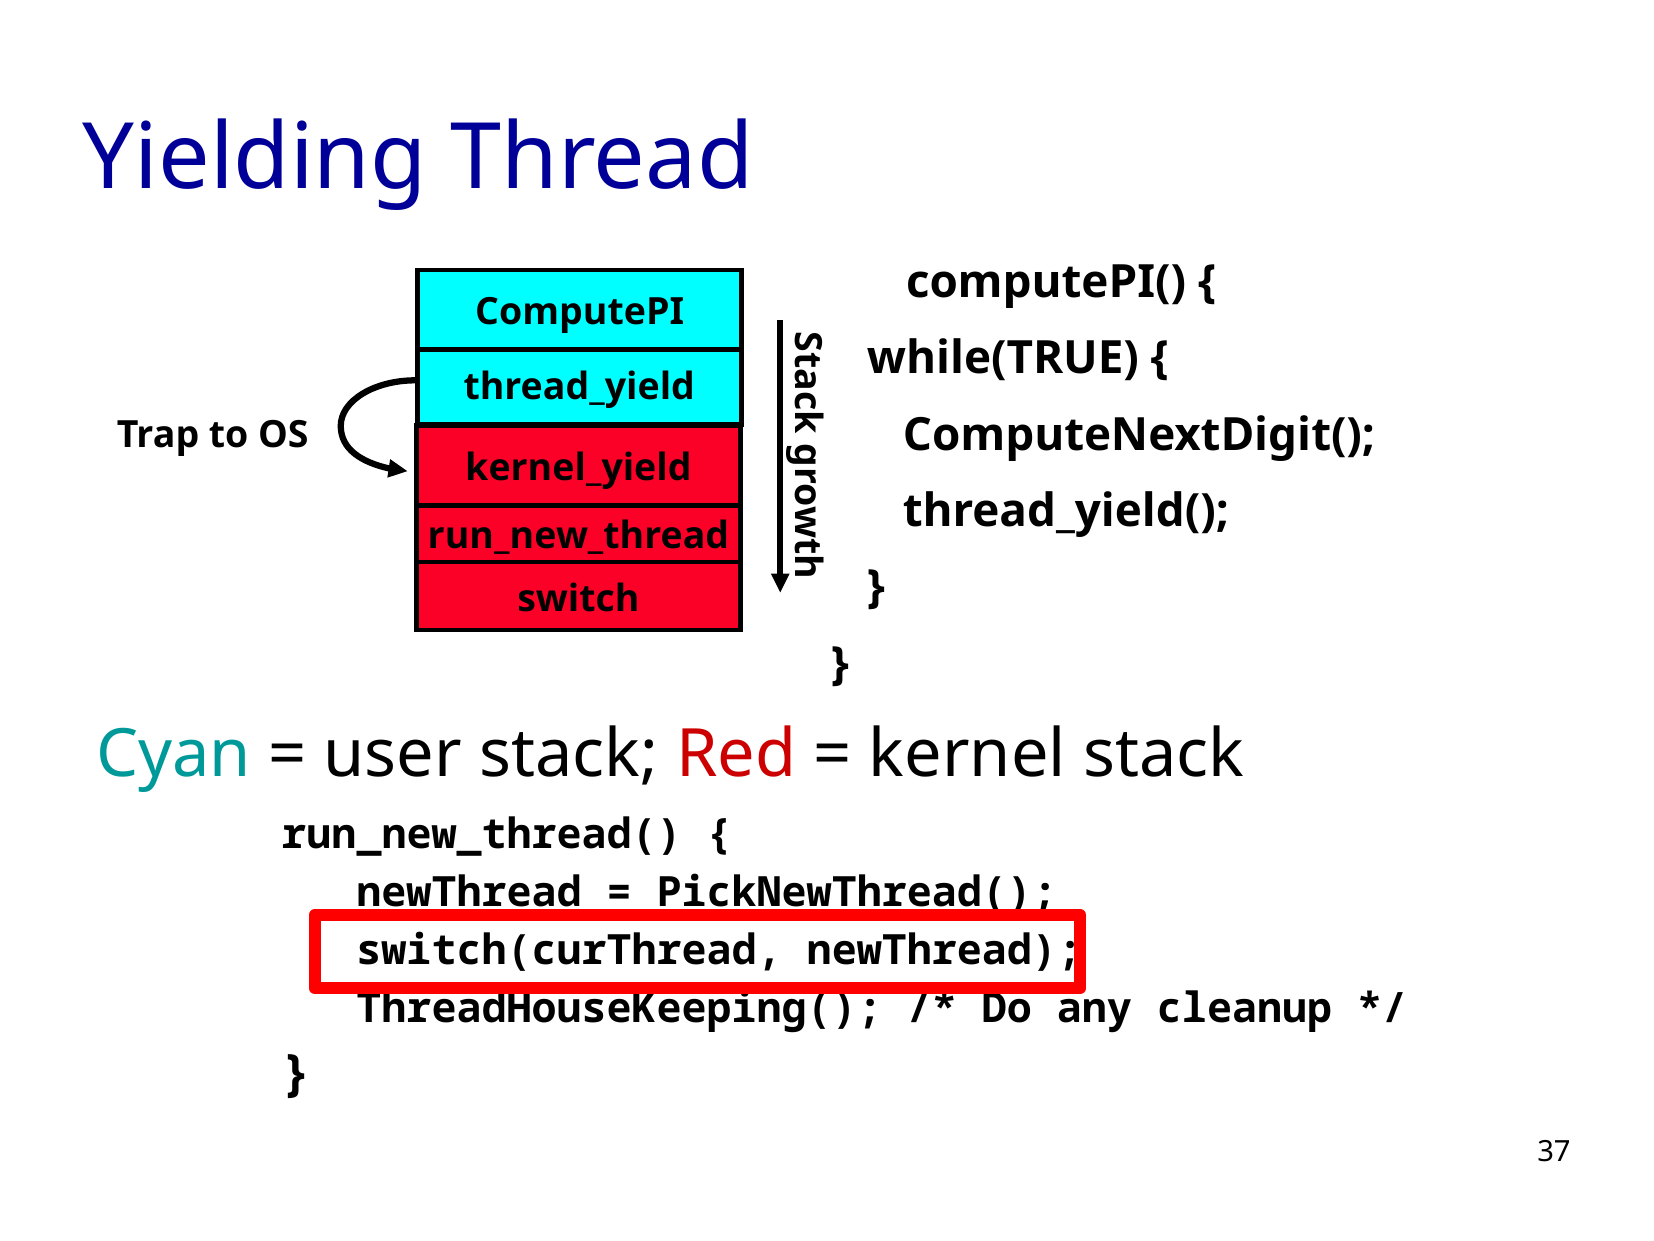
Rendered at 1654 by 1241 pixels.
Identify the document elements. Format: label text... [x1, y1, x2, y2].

text_box Stack growth [780, 317, 841, 595]
text_box ComputePI [417, 270, 742, 350]
text_box switch [416, 562, 741, 631]
text_box Trap to OS [101, 403, 324, 463]
text_box computePI() { while(TRUE) { ComputeNextDigit(); thread_yield(); } } [705, 165, 1654, 667]
text_box run_new_thread() { newThread = PickNewThread(); switch(curThread, newThread); ThreadHouseKeeping(); /* Do any cleanup */ } [145, 804, 1516, 1102]
text_box run_new_thread [416, 505, 741, 562]
text_box kernel_yield [416, 425, 741, 505]
title Yielding Thread [82, 49, 1571, 257]
list Cyan = user stack; Red = kernel stack [60, 705, 1571, 1096]
text_box thread_yield [417, 350, 742, 425]
